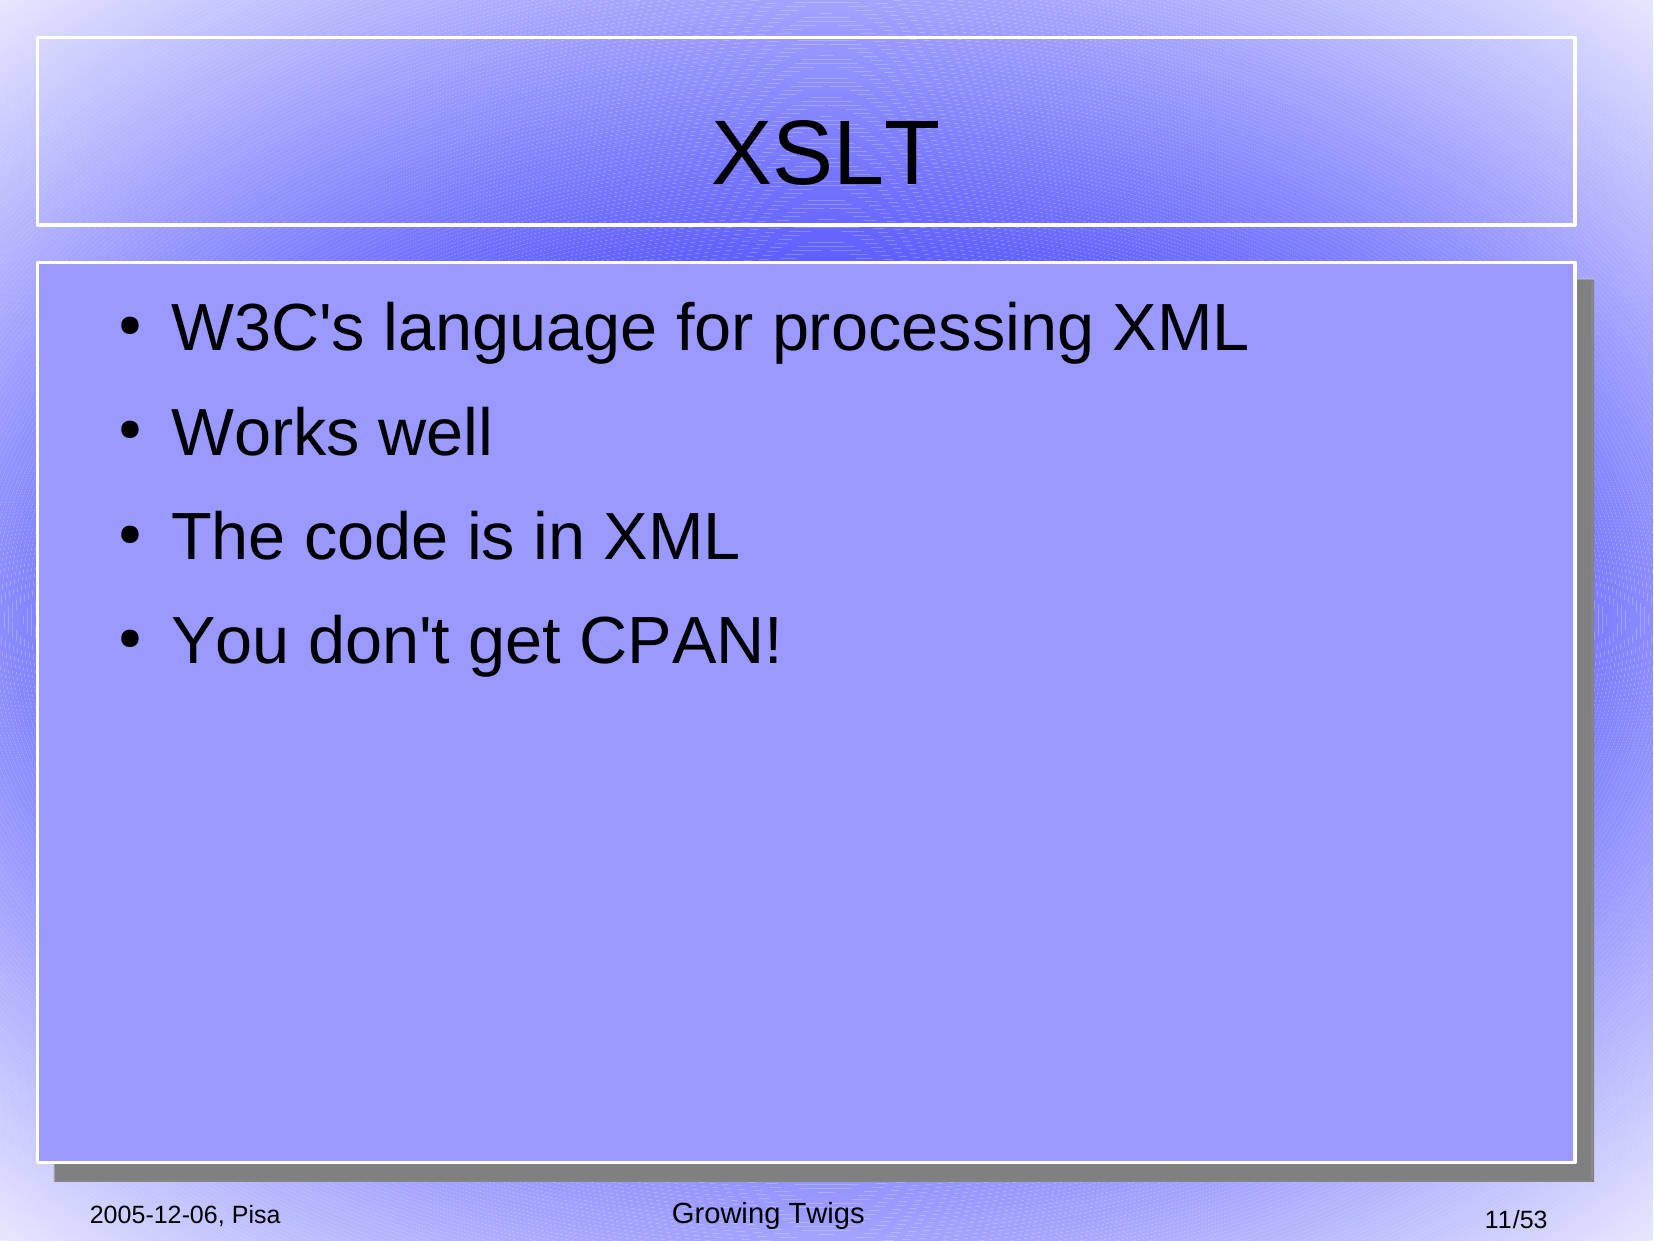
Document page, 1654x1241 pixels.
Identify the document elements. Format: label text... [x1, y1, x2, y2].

list W3C's language for processing XML Works well The code is in XML You don't get CPAN! [82, 290, 1571, 1126]
title XSLT [82, 49, 1571, 257]
